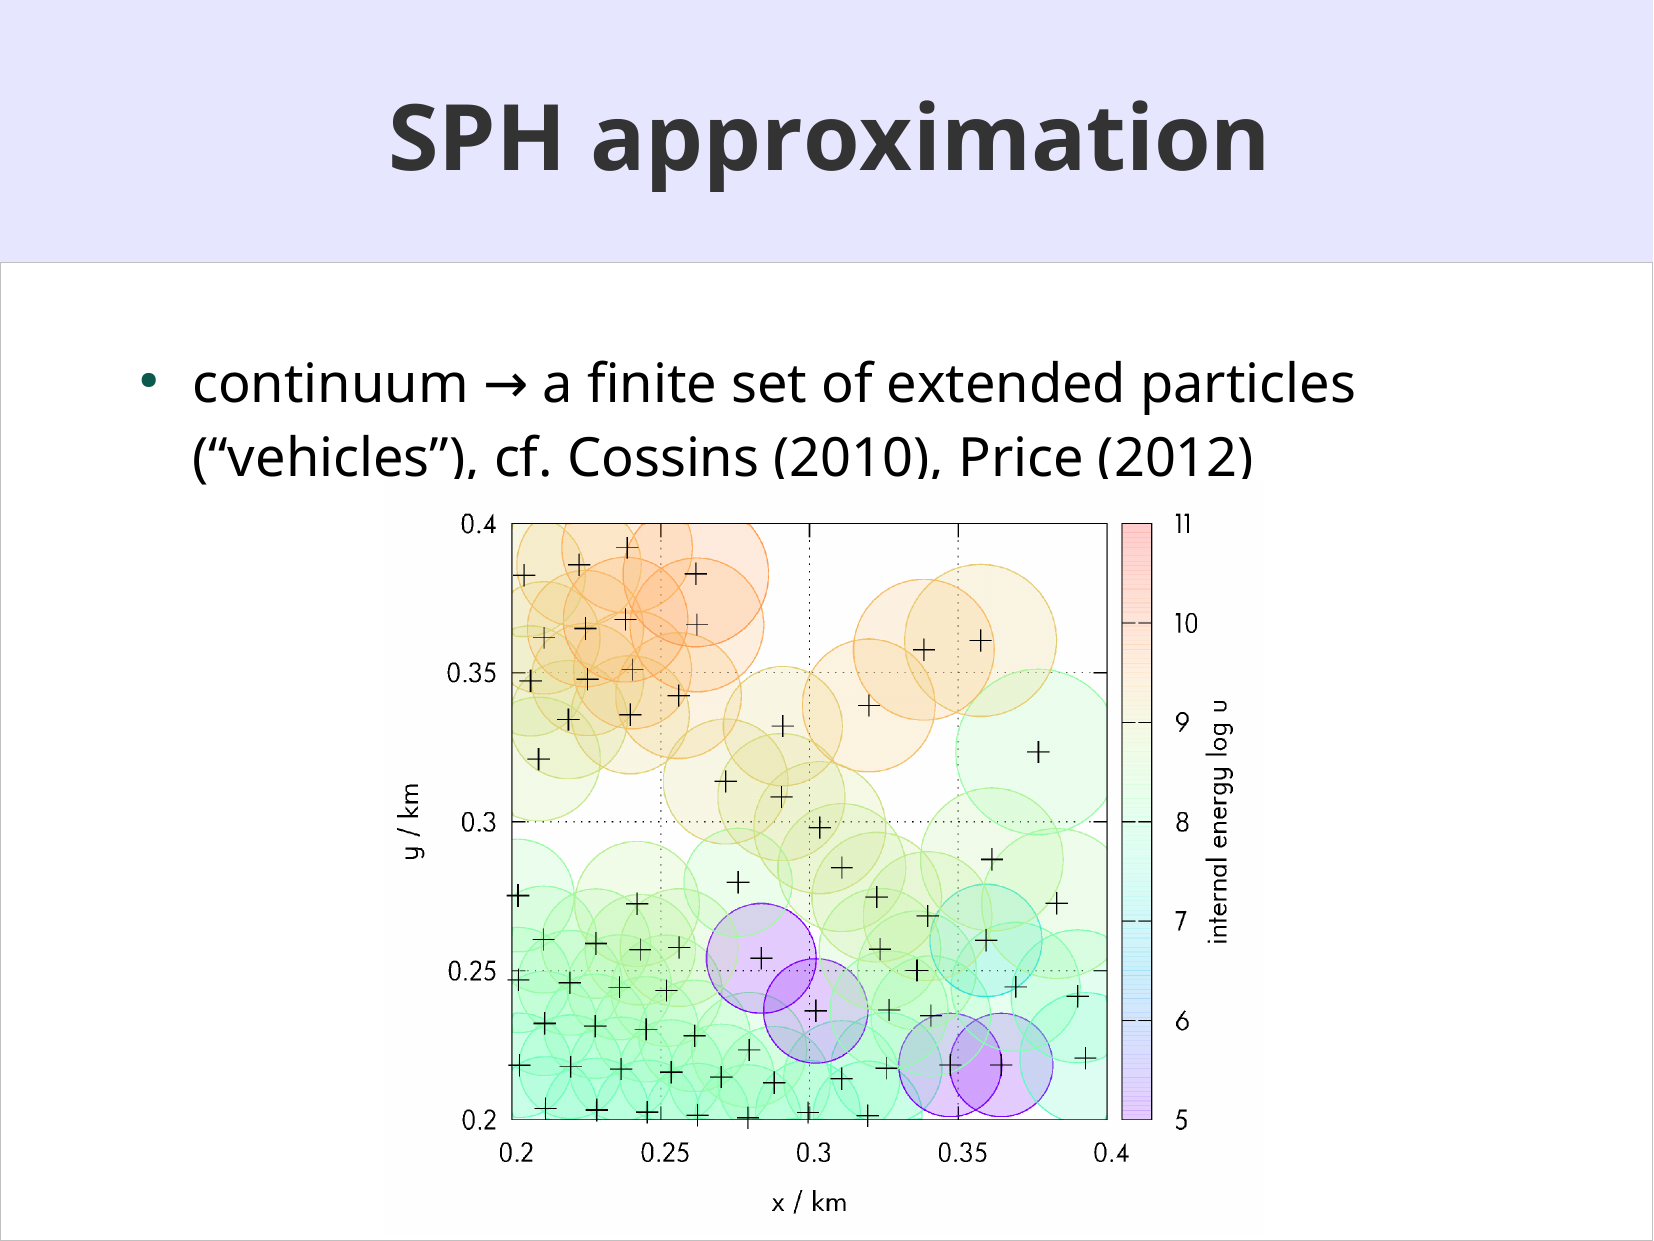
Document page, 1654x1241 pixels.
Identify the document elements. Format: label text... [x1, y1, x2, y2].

title SPH approximation [124, 31, 1536, 239]
picture [383, 479, 1265, 1236]
list continuum → a finite set of extended particles (“vehicles”), cf. Cossins (2010), Price (2012) [121, 344, 1534, 1065]
